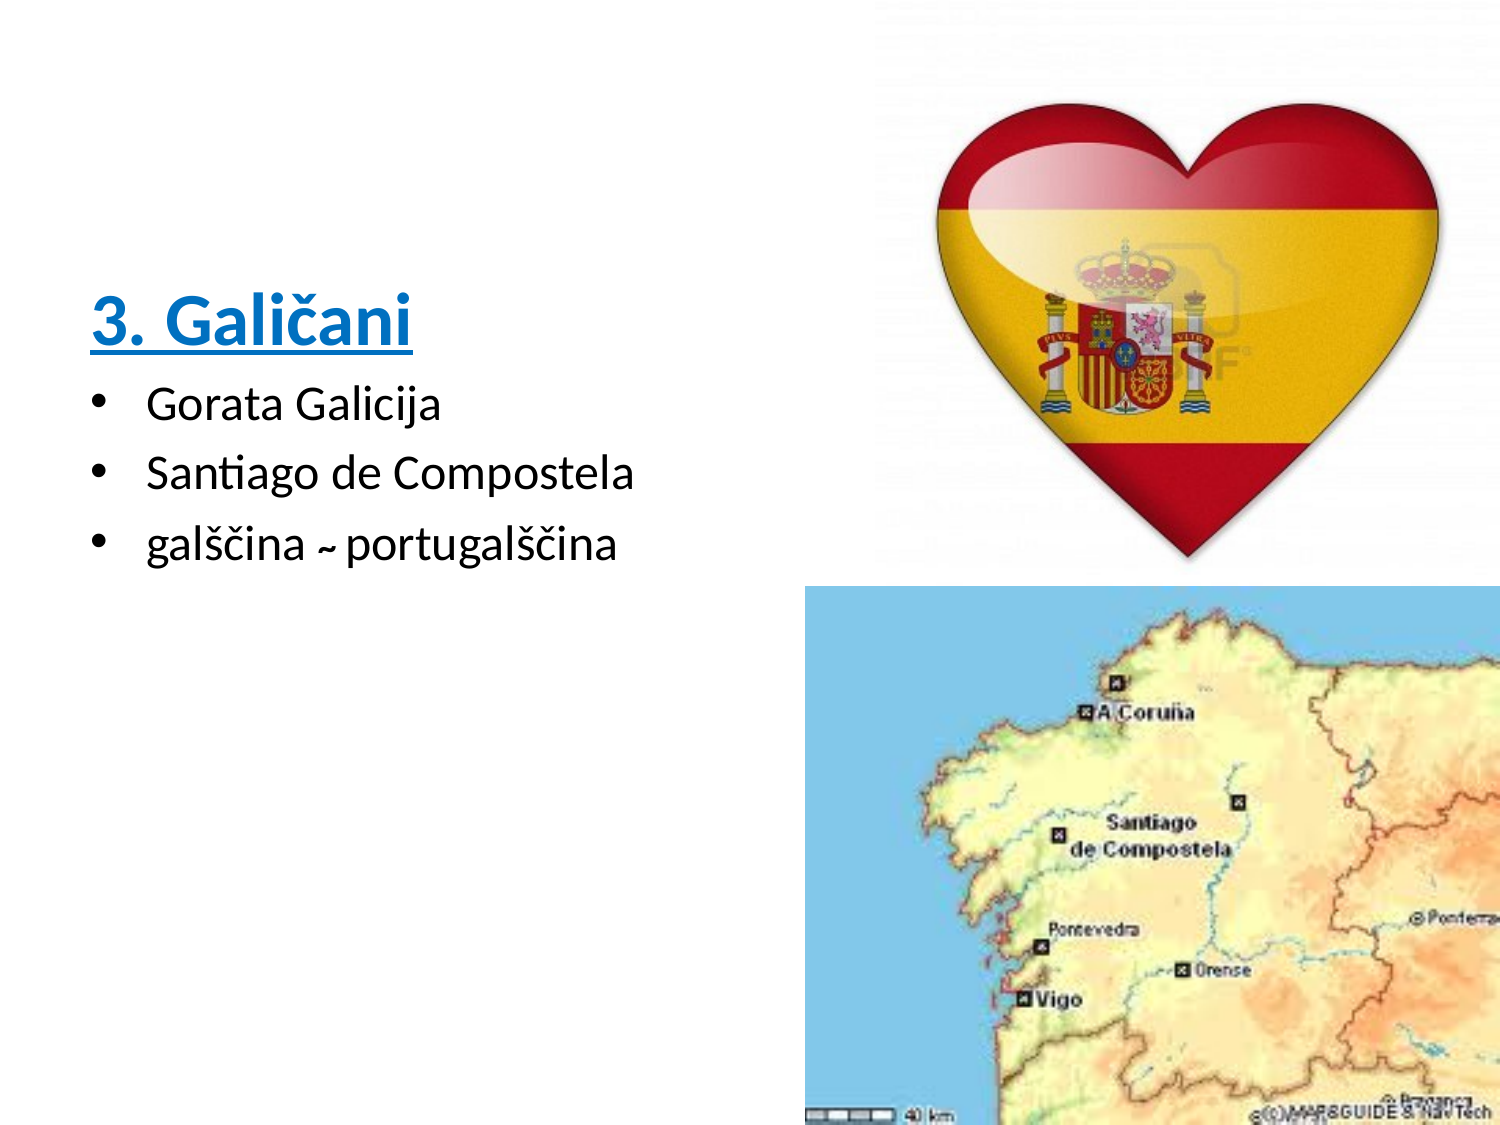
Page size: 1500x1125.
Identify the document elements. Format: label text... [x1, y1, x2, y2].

list 3. Galičani Gorata Galicija Santiago de Compostela galščina ~ portugalščina [75, 262, 738, 1005]
picture [805, 0, 1500, 1125]
